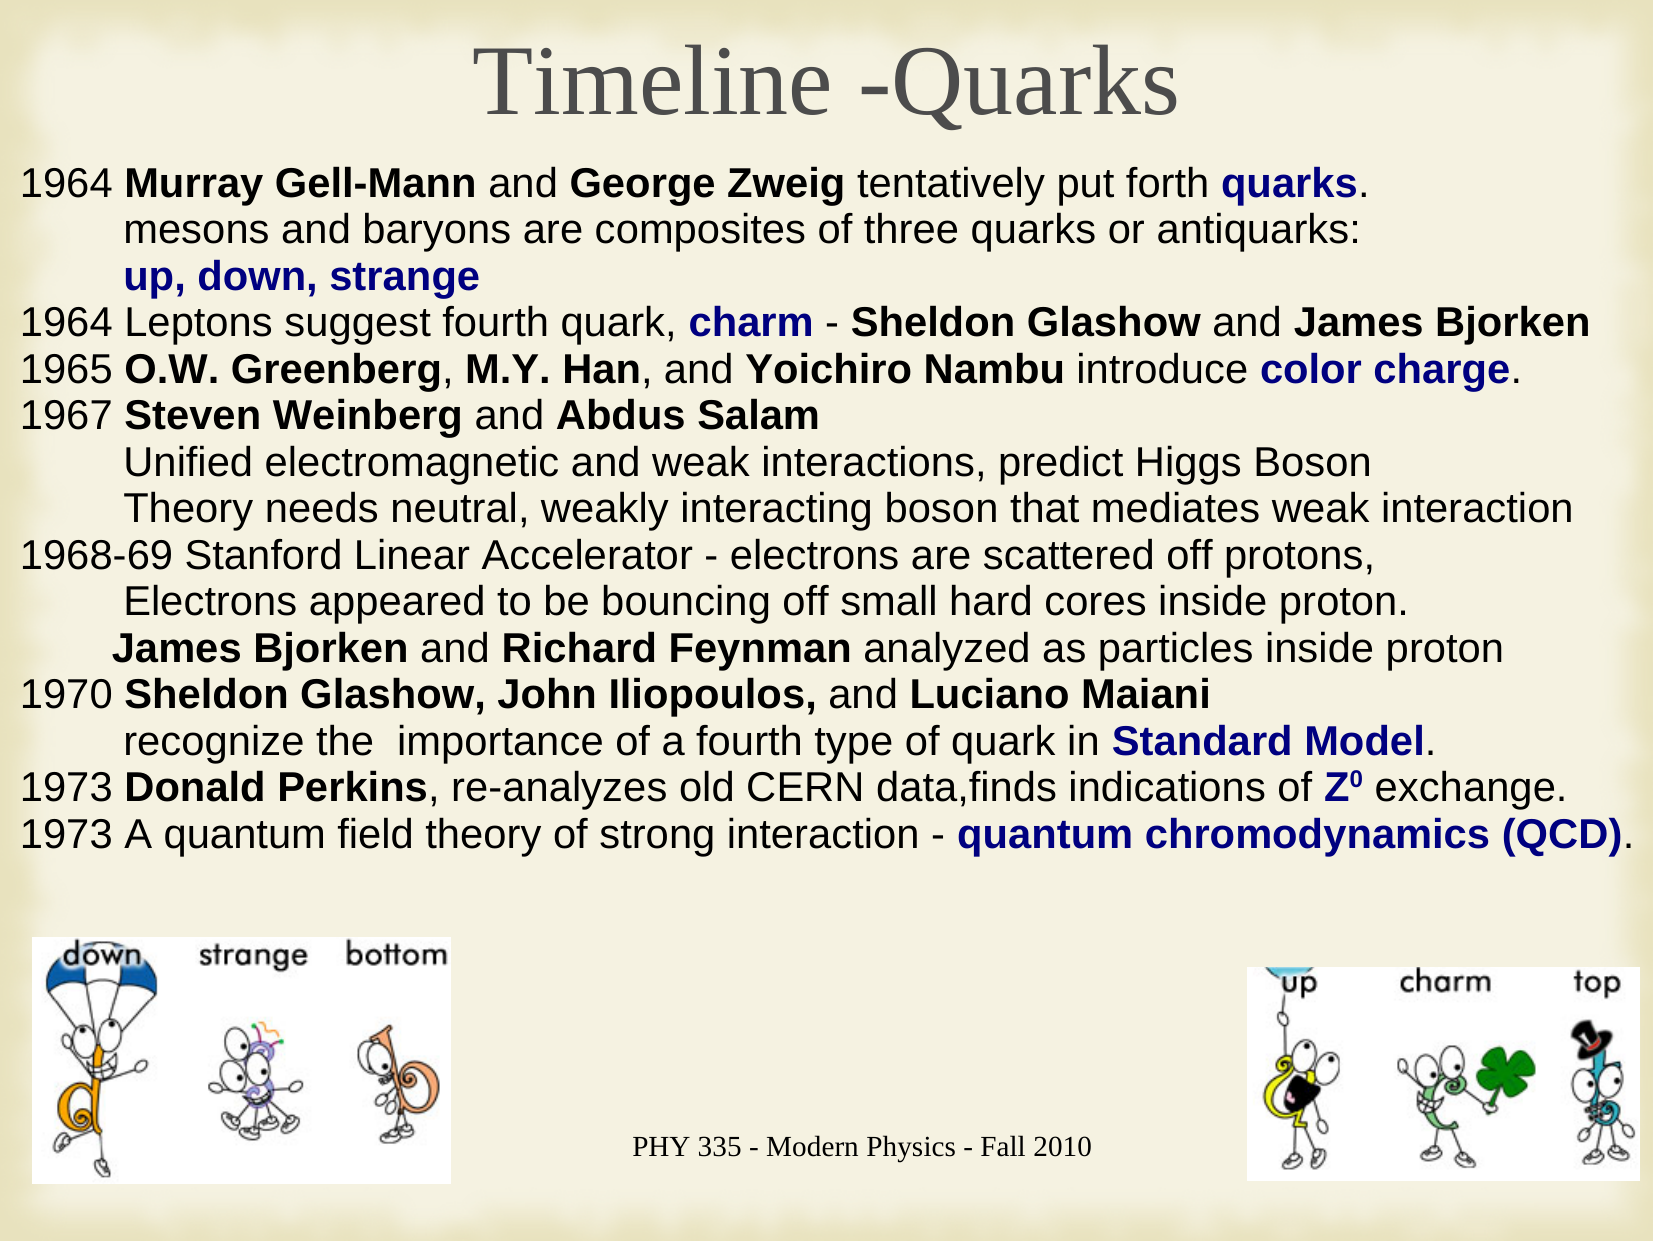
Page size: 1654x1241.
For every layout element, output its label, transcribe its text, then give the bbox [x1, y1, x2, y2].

picture [0, 0, 1653, 1241]
text_box 1964 Murray Gell-Mann and George Zweig tentatively put forth quarks. mesons and baryons are composites of three quarks or antiquarks: up, down, strange 1964 Leptons suggest fourth quark, charm - Sheldon Glashow and James Bjorken 1965 O.W. Greenberg, M.Y. Han, and Yoichiro Nambu introduce color charge. 1967 Steven Weinberg and Abdus Salam Unified electromagnetic and weak interactions, predict Higgs Boson Theory needs neutral, weakly interacting boson that mediates weak interaction 1968-69 Stanford Linear Accelerator - electrons are scattered off protons, Electrons appeared to be bouncing off small hard cores inside proton. James Bjorken and Richard Feynman analyzed as particles inside proton 1970 Sheldon Glashow, John Iliopoulos, and Luciano Maiani recognize the importance of a fourth type of quark in Standard Model. 1973 Donald Perkins, re-analyzes old CERN data,finds indications of Z0 exchange. 1973 A quantum field theory of strong interaction - quantum chromodynamics (QCD). [5, 152, 1653, 1005]
title Timeline -Quarks [82, 15, 1571, 147]
